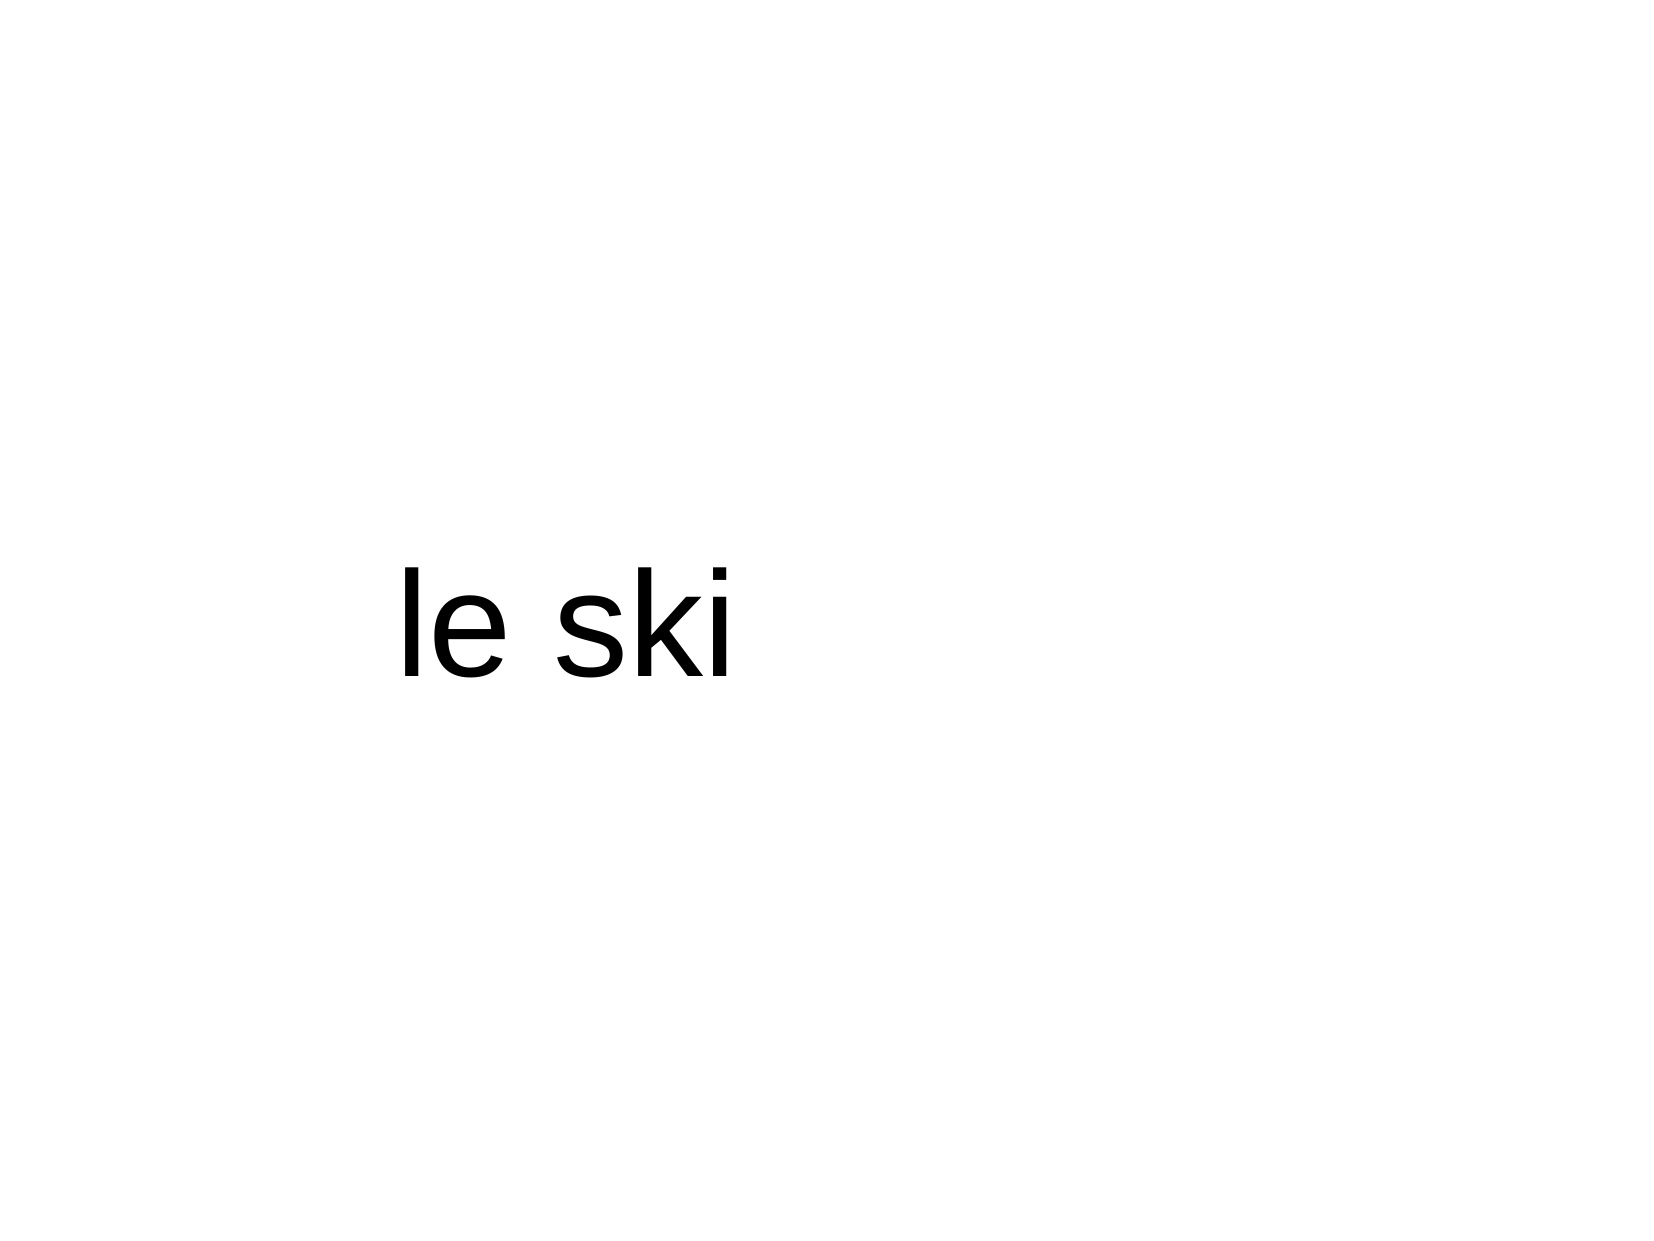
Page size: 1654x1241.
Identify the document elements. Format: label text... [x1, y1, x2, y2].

text_box le ski [380, 533, 1279, 717]
